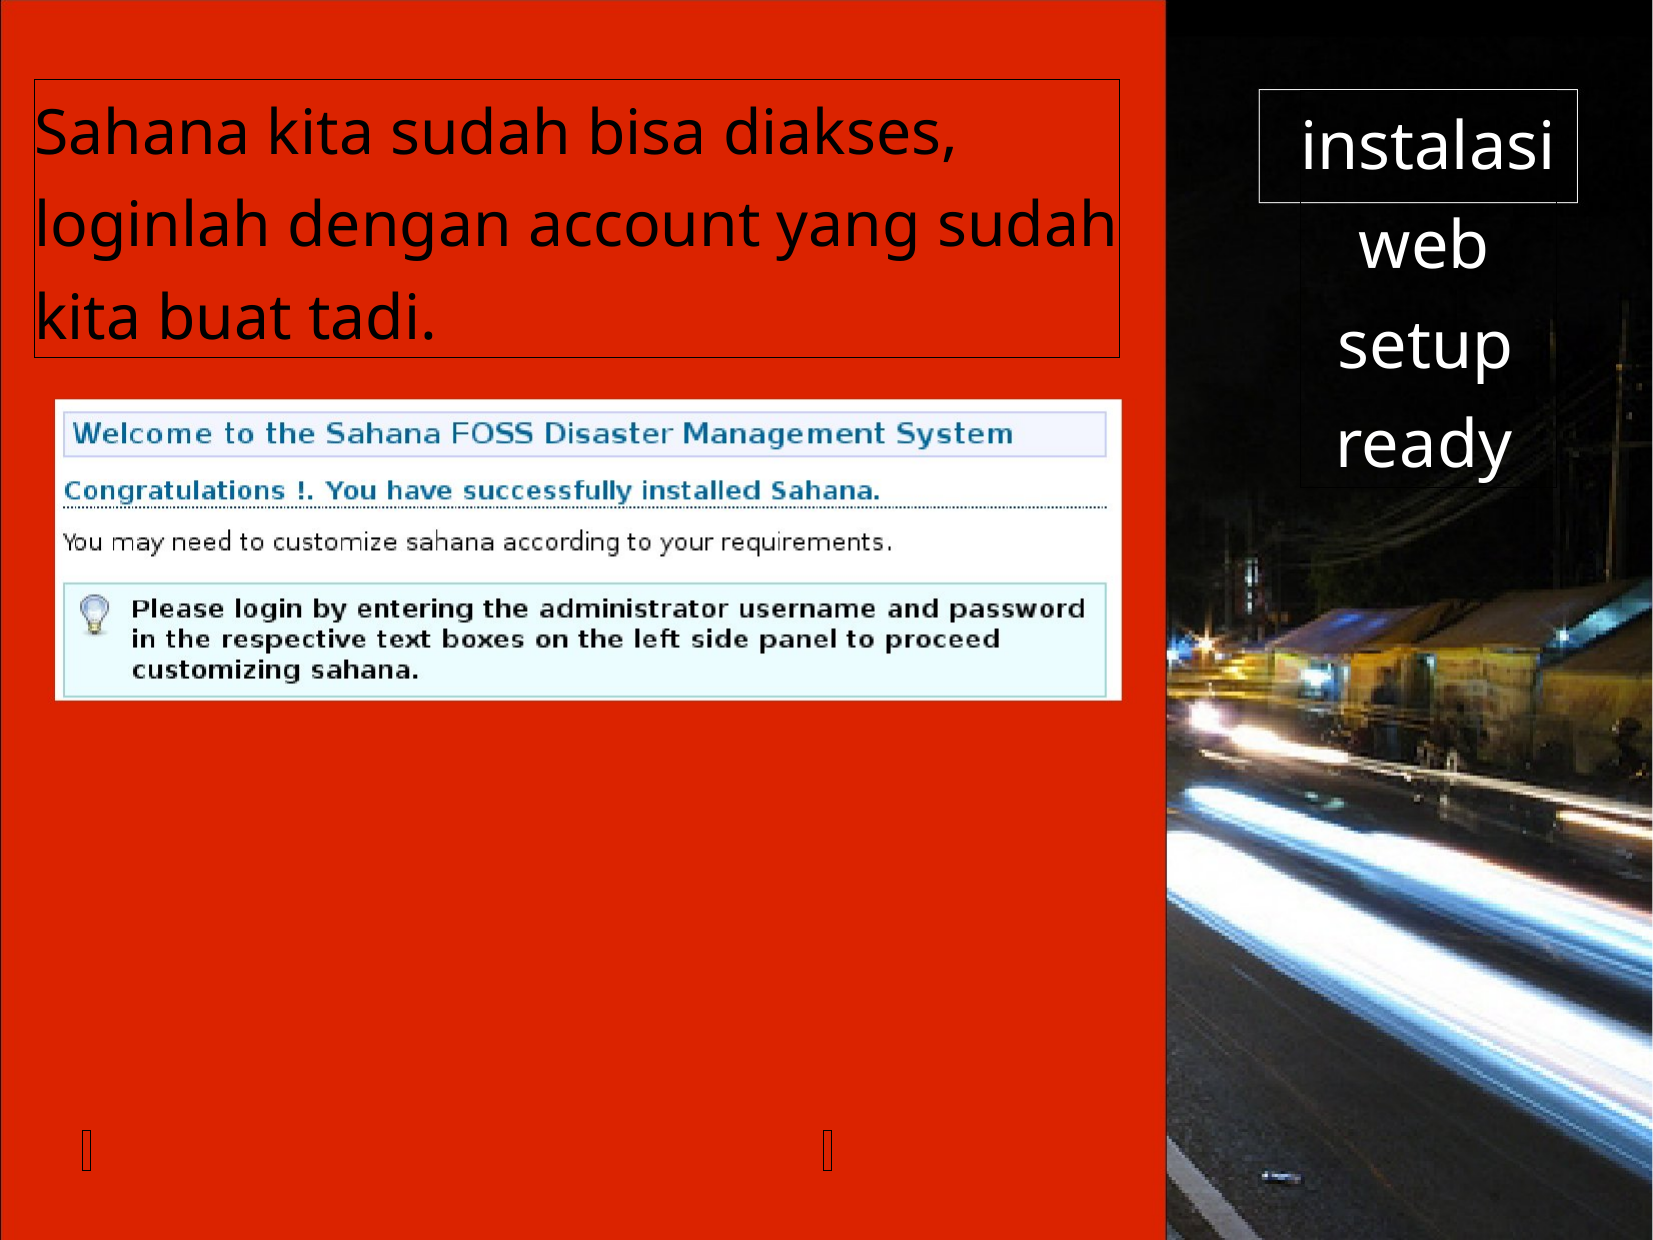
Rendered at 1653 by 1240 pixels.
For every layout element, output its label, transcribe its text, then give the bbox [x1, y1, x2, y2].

text_box instalasi web setup ready [1300, 90, 1557, 488]
picture [0, 0, 1653, 1240]
text_box Sahana kita sudah bisa diakses, loginlah dengan account yang sudah kita buat tadi. [34, 79, 1120, 358]
